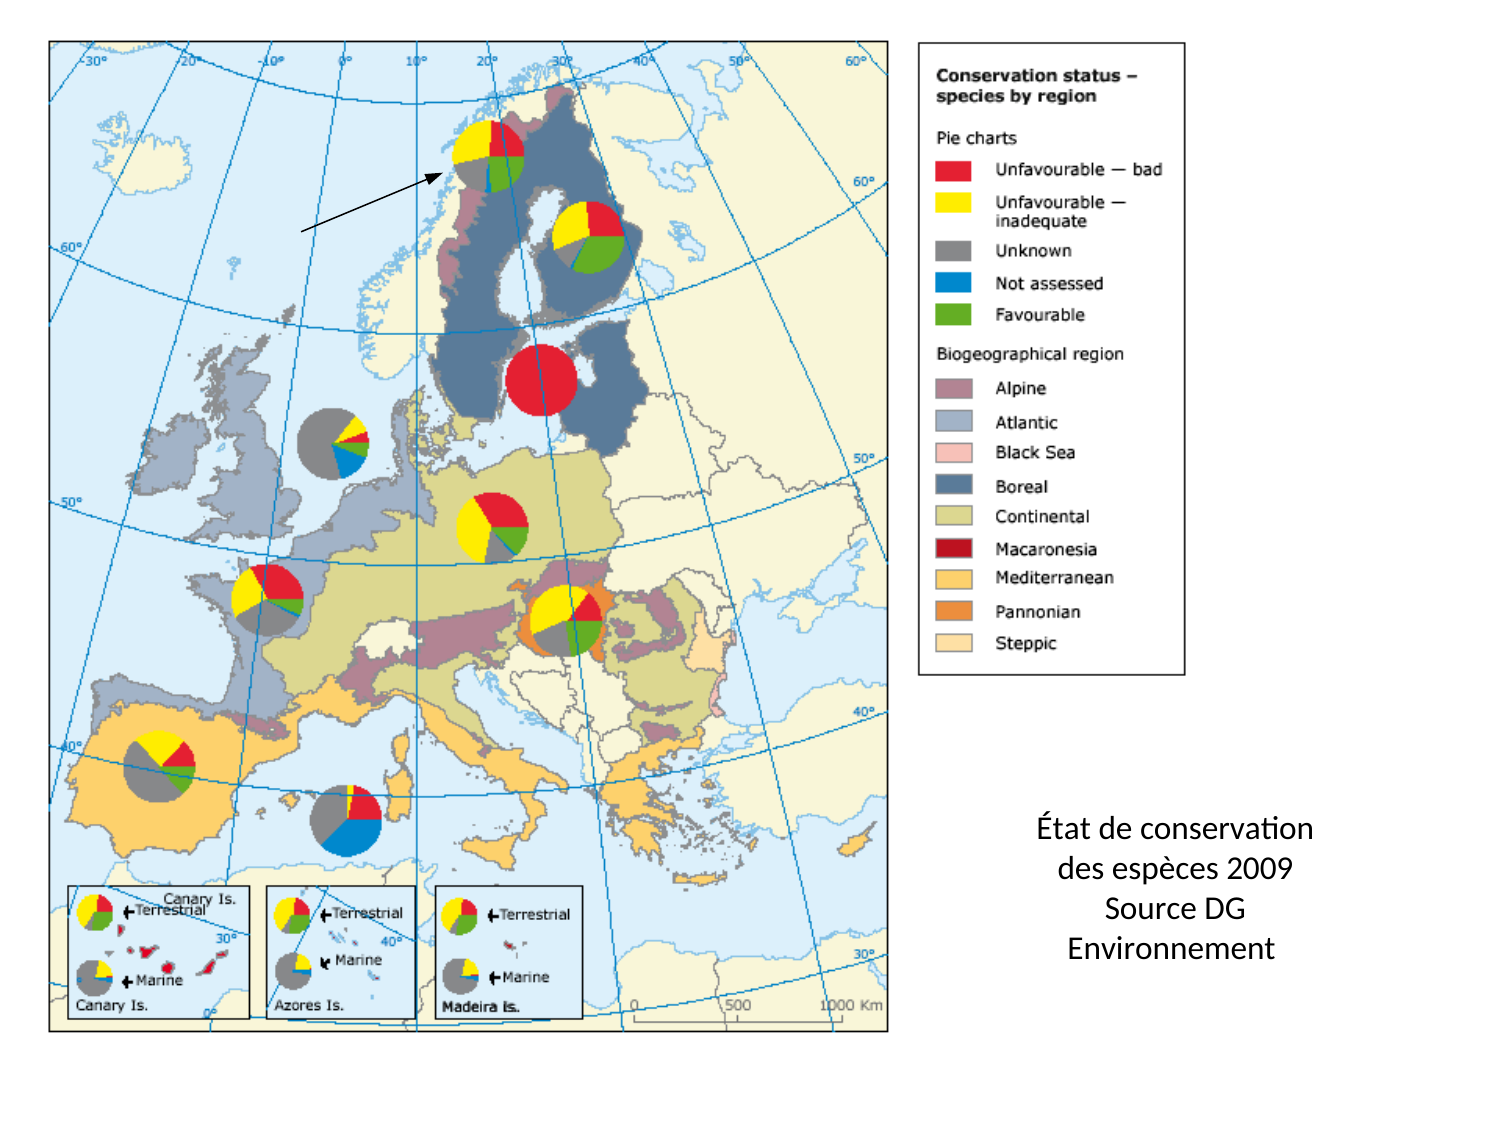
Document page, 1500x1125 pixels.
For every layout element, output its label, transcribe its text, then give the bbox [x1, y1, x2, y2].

title État de conservation des espèces 2009 Source DG Environnement [998, 798, 1353, 965]
picture [5, 30, 1203, 1057]
